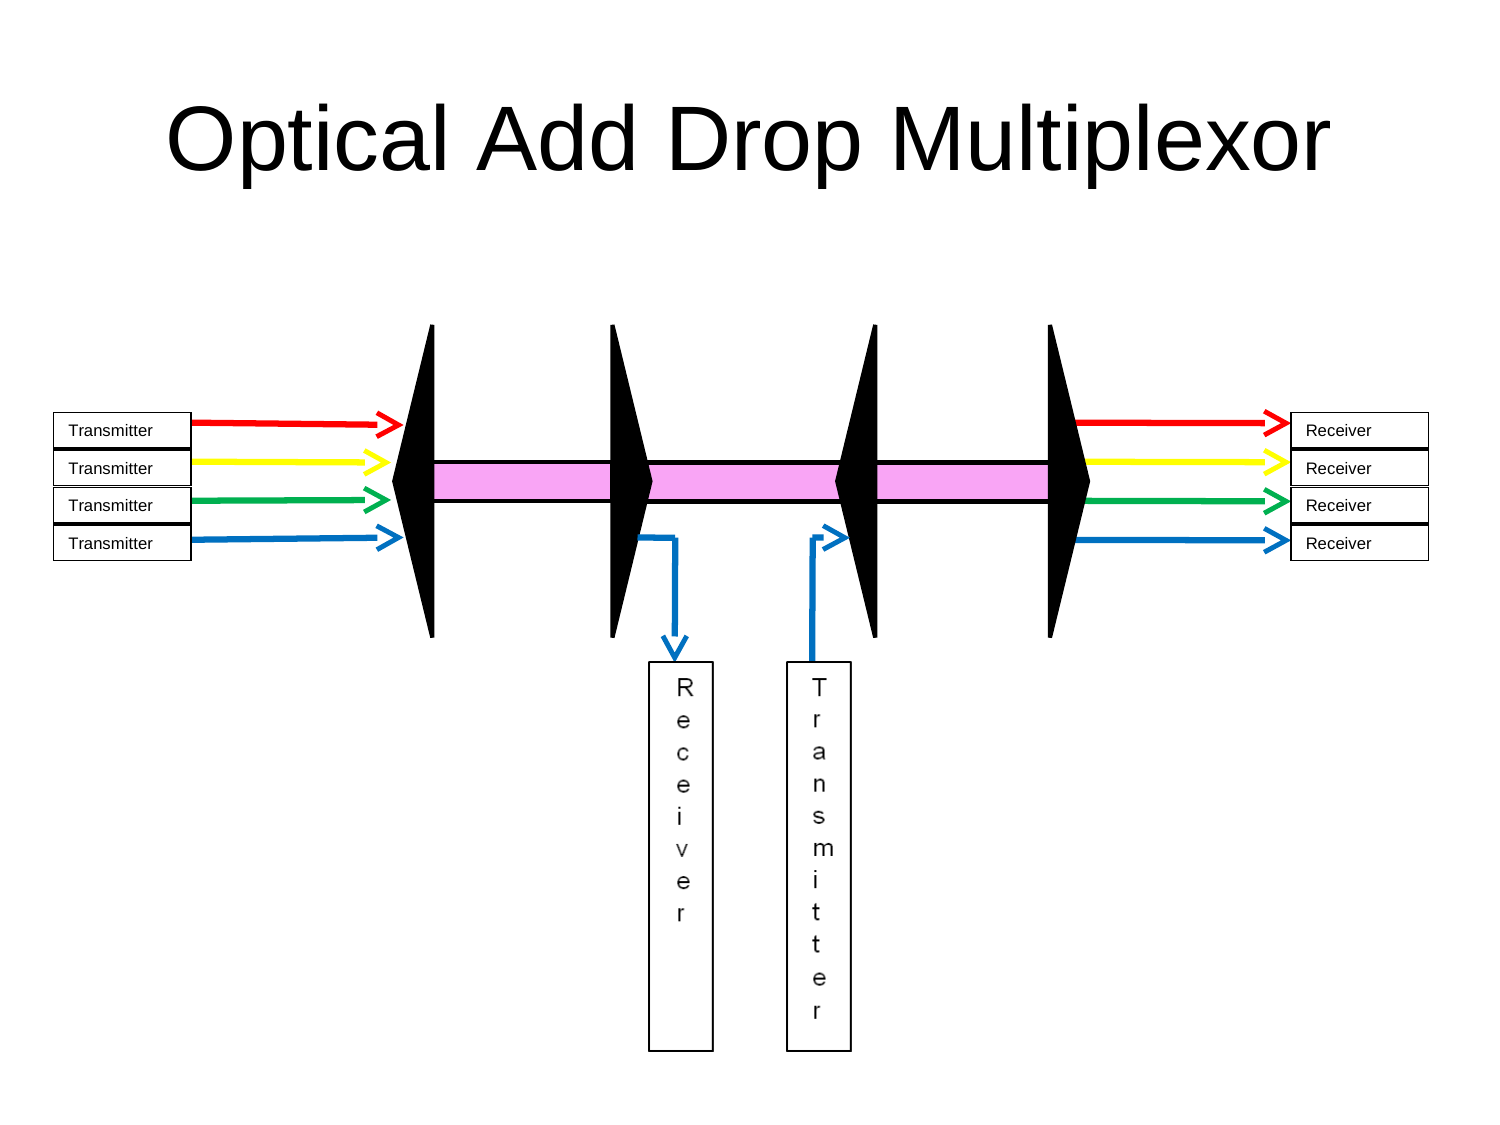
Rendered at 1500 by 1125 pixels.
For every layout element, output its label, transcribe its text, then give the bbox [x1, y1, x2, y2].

text_box Transmitter [53, 449, 192, 486]
picture [785, 660, 861, 1053]
text_box [394, 324, 1089, 638]
text_box Receiver [1291, 412, 1429, 448]
text_box Transmitter [53, 412, 192, 448]
text_box Transmitter [53, 487, 192, 523]
text_box Receiver [1291, 487, 1429, 523]
text_box Transmitter [53, 524, 192, 561]
text_box Receiver [1291, 449, 1429, 486]
title Optical Add Drop Multiplexor [75, 45, 1426, 233]
text_box Receiver [1291, 524, 1429, 561]
picture [647, 660, 724, 1053]
